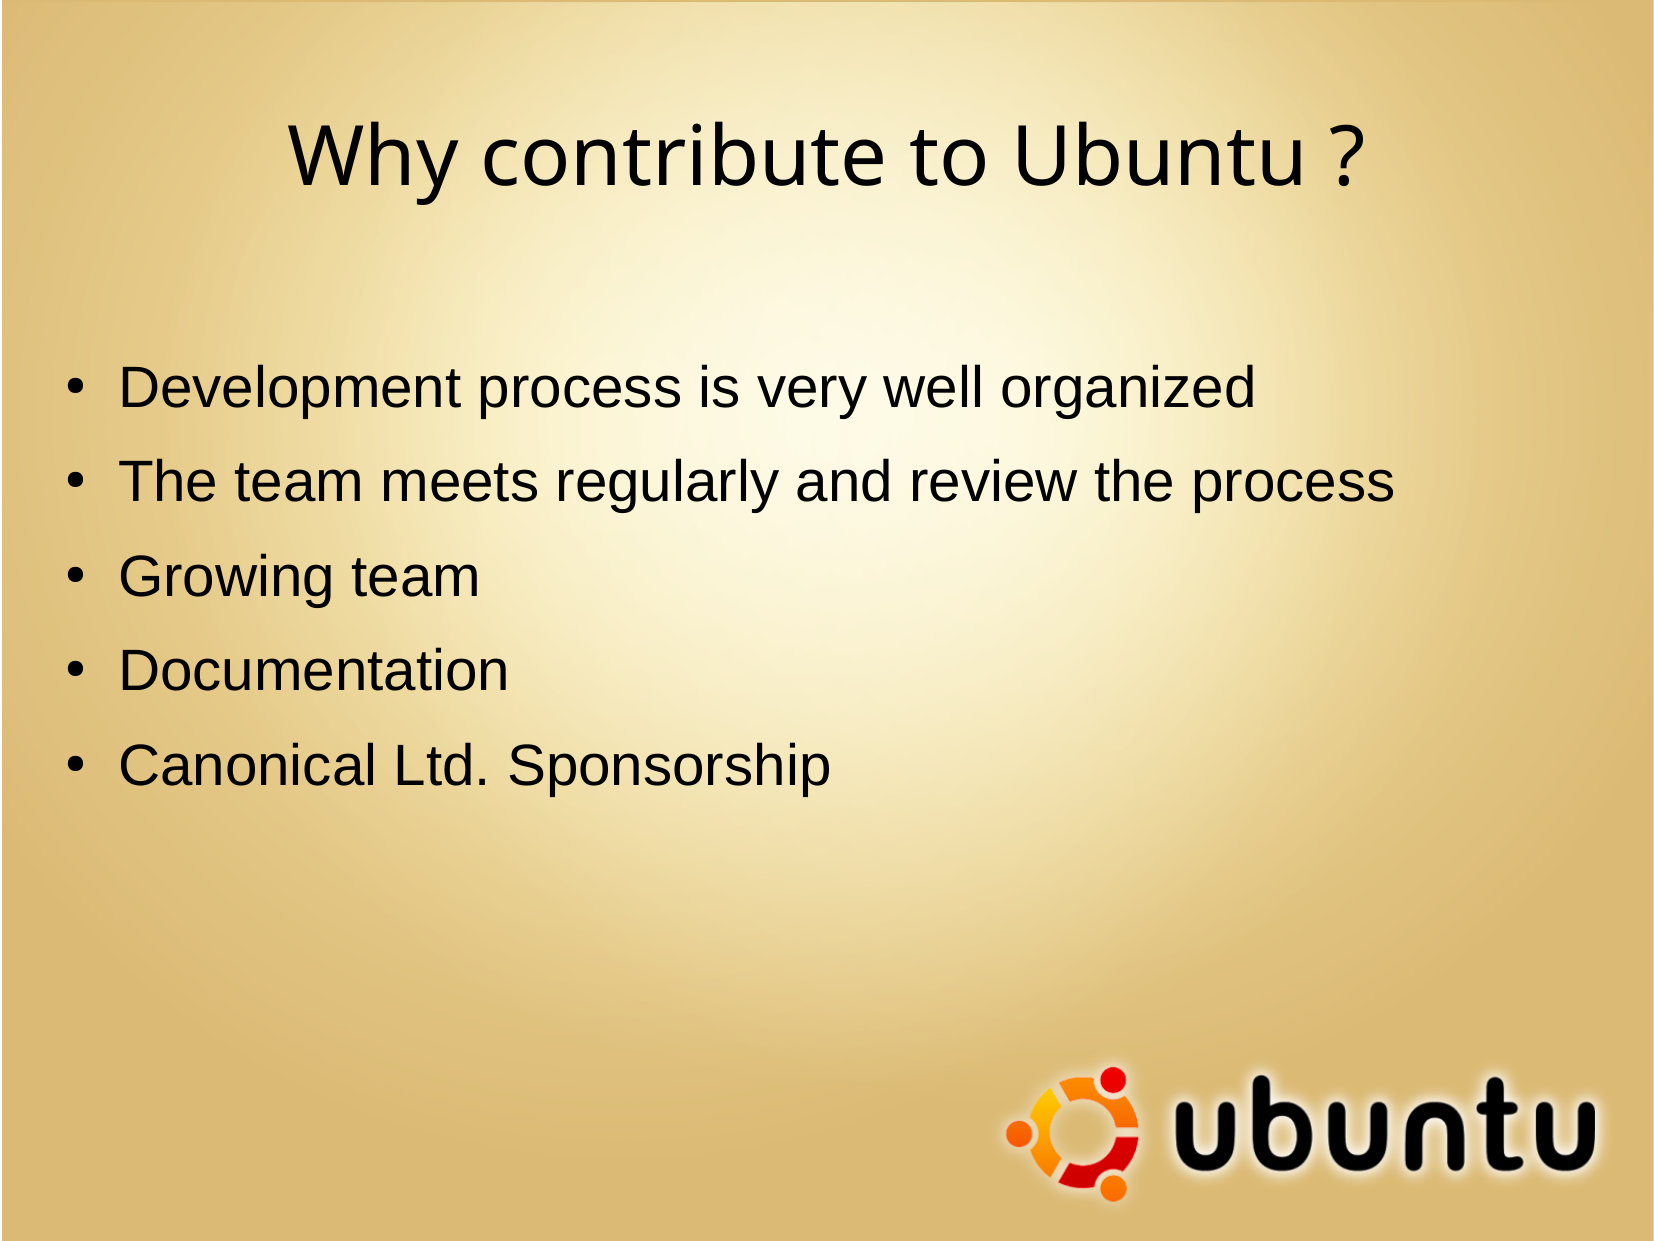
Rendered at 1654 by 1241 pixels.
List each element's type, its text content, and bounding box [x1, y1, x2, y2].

picture [2, 0, 1654, 1241]
list Development process is very well organized The team meets regularly and review the process Growing team Documentation Canonical Ltd. Sponsorship [29, 354, 1548, 1034]
title Why contribute to Ubuntu ? [82, 49, 1571, 257]
